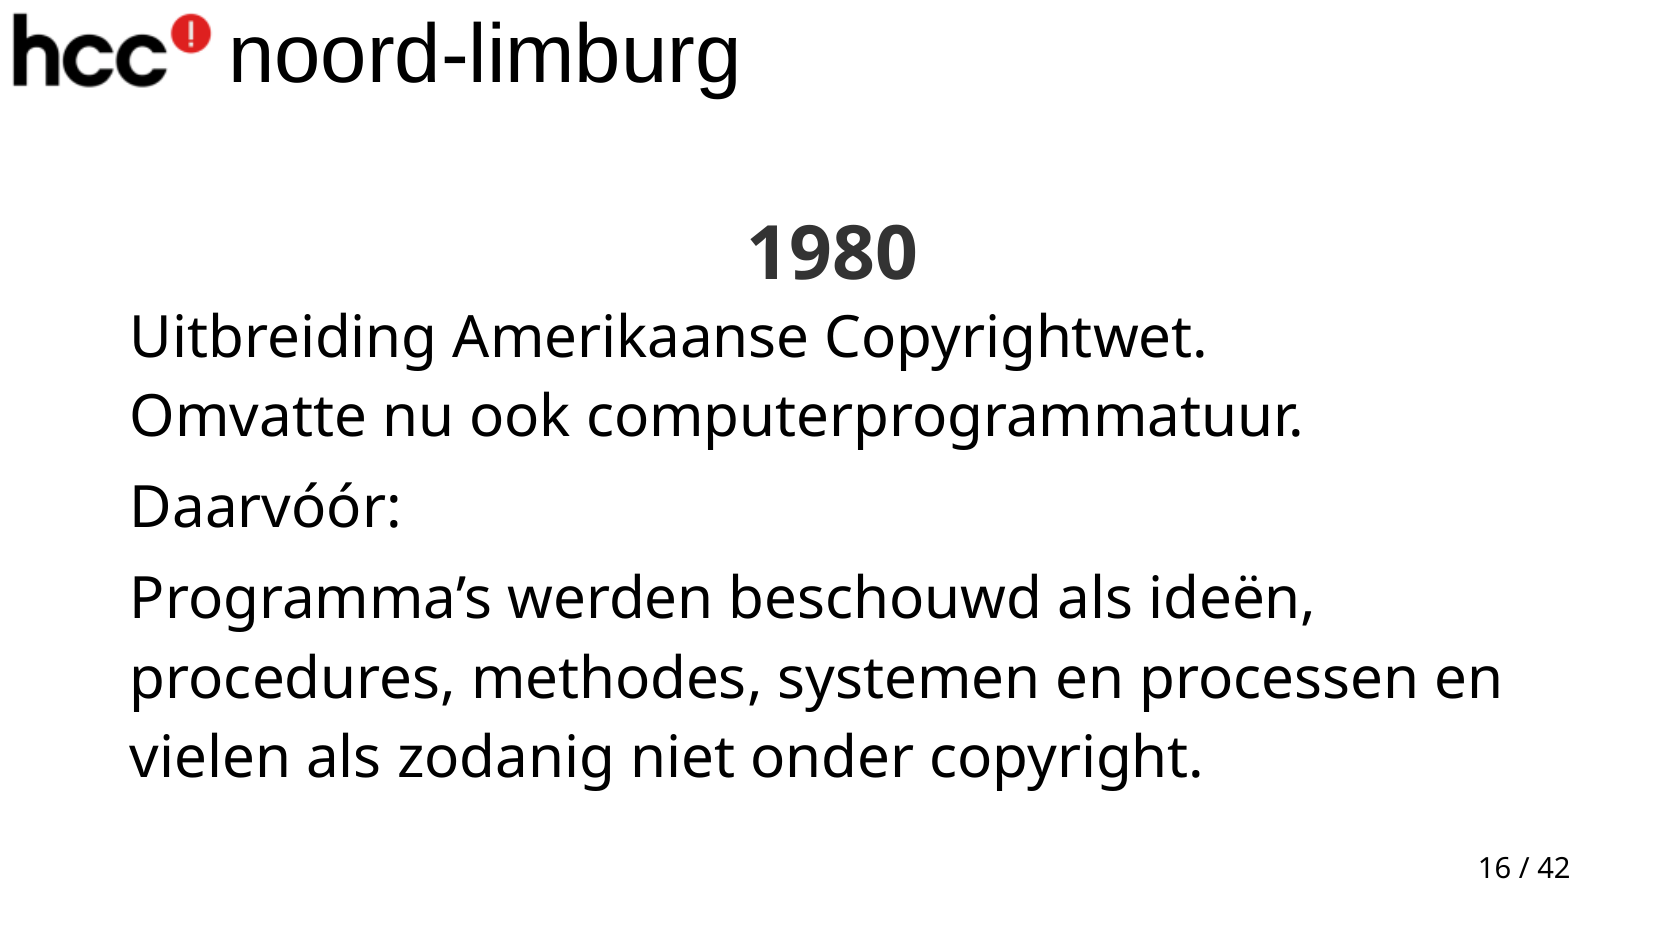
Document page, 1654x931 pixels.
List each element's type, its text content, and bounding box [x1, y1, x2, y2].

title 1980 [129, 162, 1536, 329]
picture [11, 11, 214, 91]
subtitle Uitbreiding Amerikaanse Copyrightwet. Omvatte nu ook computerprogrammatuur. Daarvóór: Programma’s werden beschouwd als ideën, procedures, methodes, systemen en processen en vielen als zodanig niet onder copyright. [129, 329, 1536, 760]
